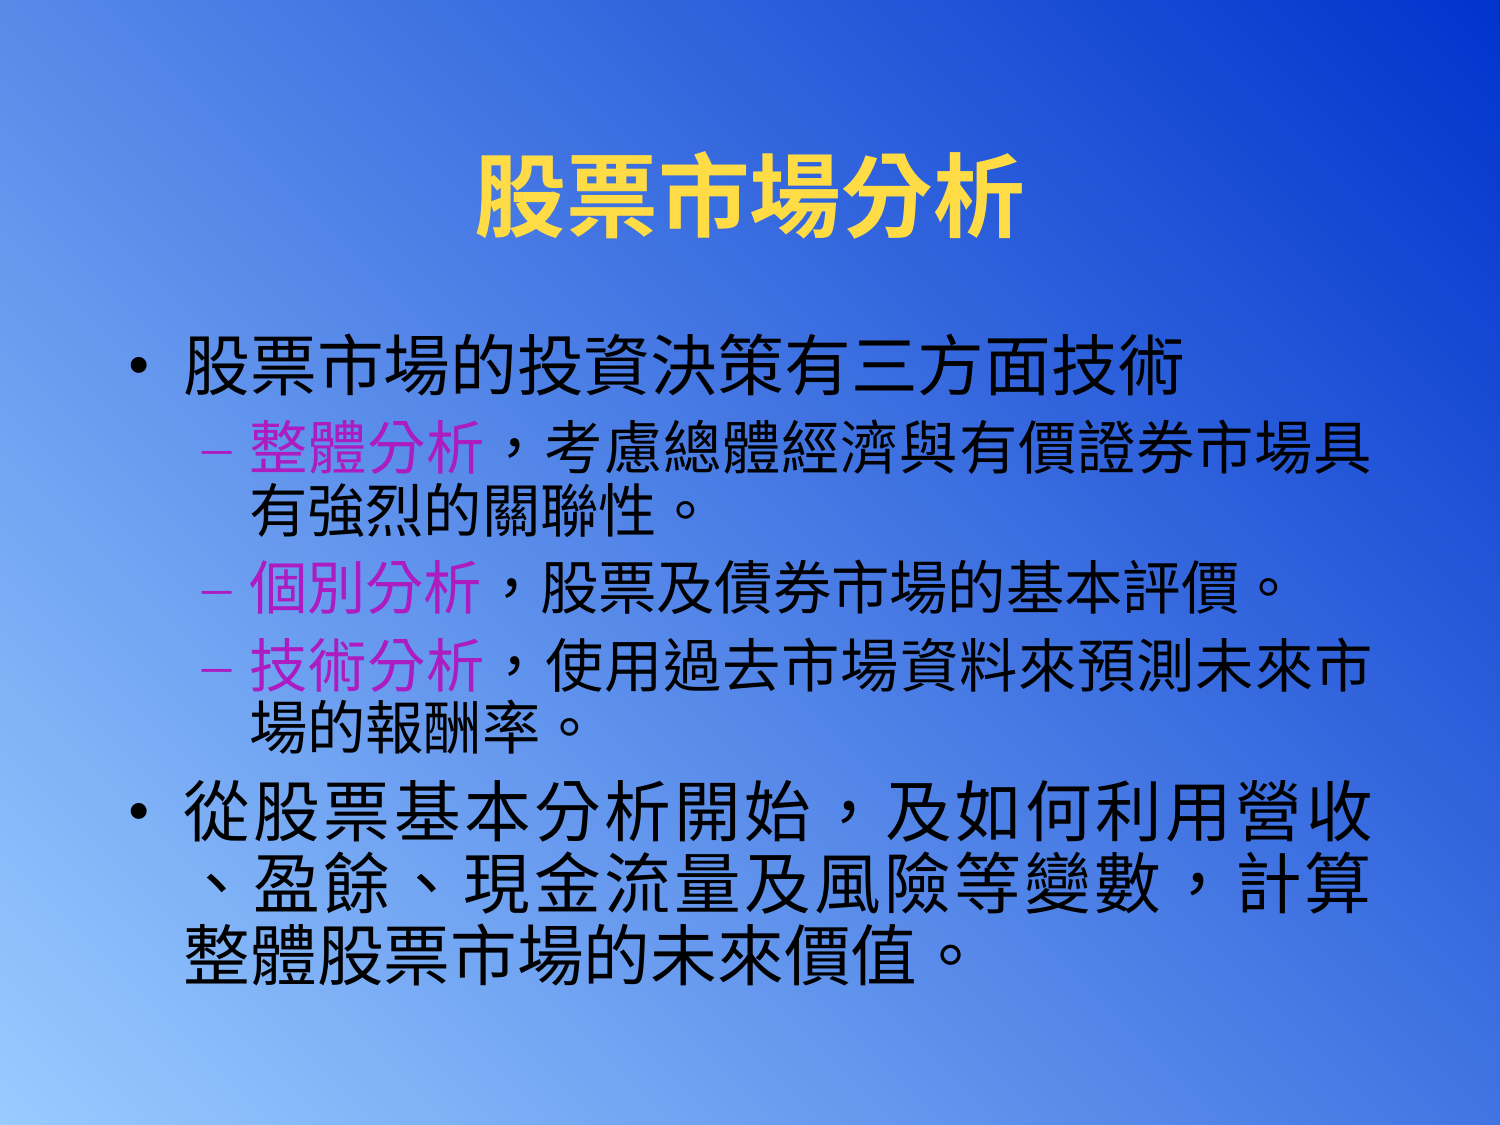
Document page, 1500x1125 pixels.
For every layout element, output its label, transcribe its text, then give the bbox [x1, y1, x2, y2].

title 股票市場分析 [112, 99, 1388, 288]
list 股票市場的投資決策有三方面技術 整體分析，考慮總體經濟與有價證券市場具有強烈的關聯性。 個別分析，股票及債券市場的基本評價。 技術分析，使用過去市場資料來預測未來市場的報酬率。 從股票基本分析開始，及如何利用營收、盈餘、現金流量及風險等變數，計算整體股票市場的未來價值。 [112, 324, 1388, 1059]
